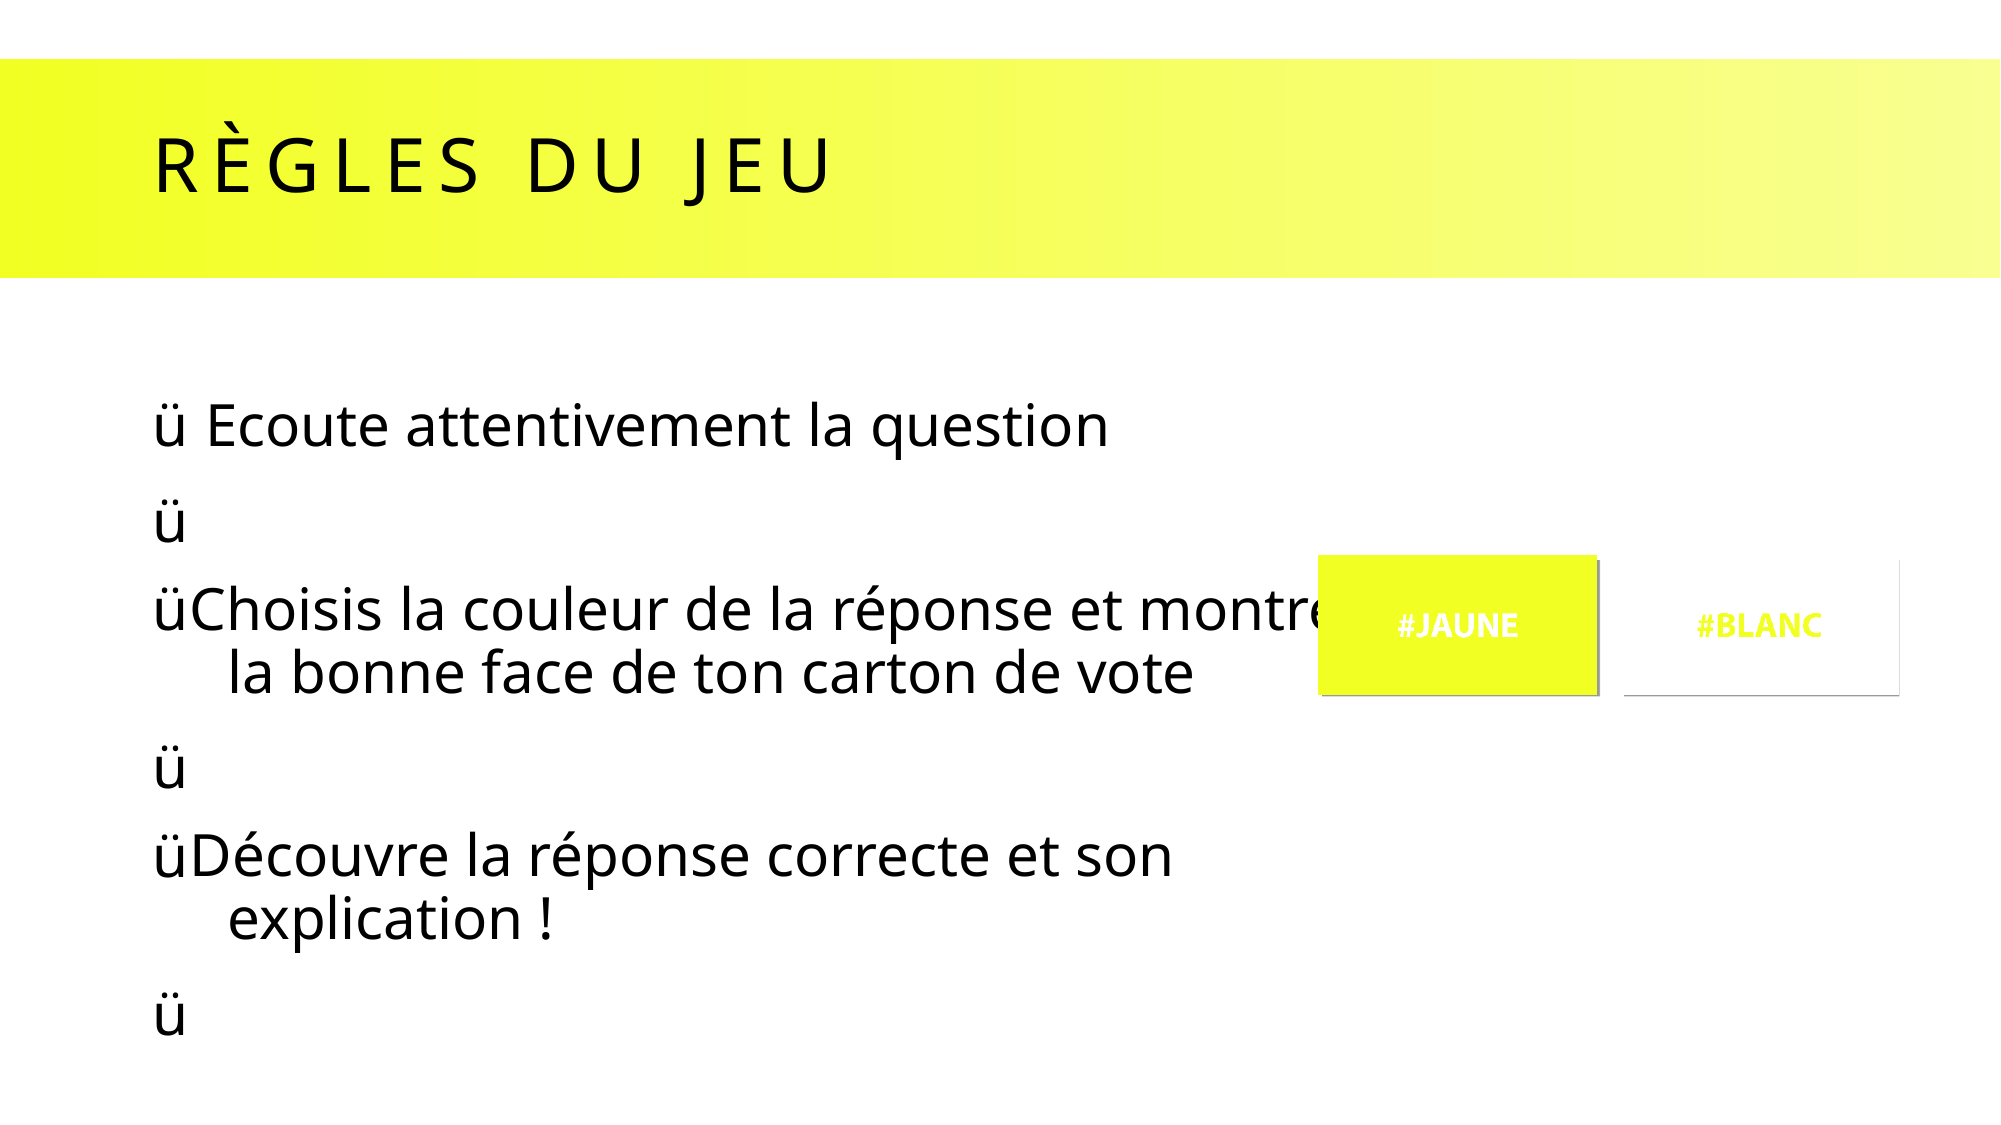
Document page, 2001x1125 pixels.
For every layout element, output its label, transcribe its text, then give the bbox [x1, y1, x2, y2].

title RÈGLES DU JEU [137, 59, 1863, 278]
picture [1619, 555, 1899, 695]
list Ecoute attentivement la question Choisis la couleur de la réponse et montre la bonne face de ton carton de vote Découvre la réponse correcte et son explication ! [137, 388, 1407, 1014]
picture [1318, 555, 1597, 695]
